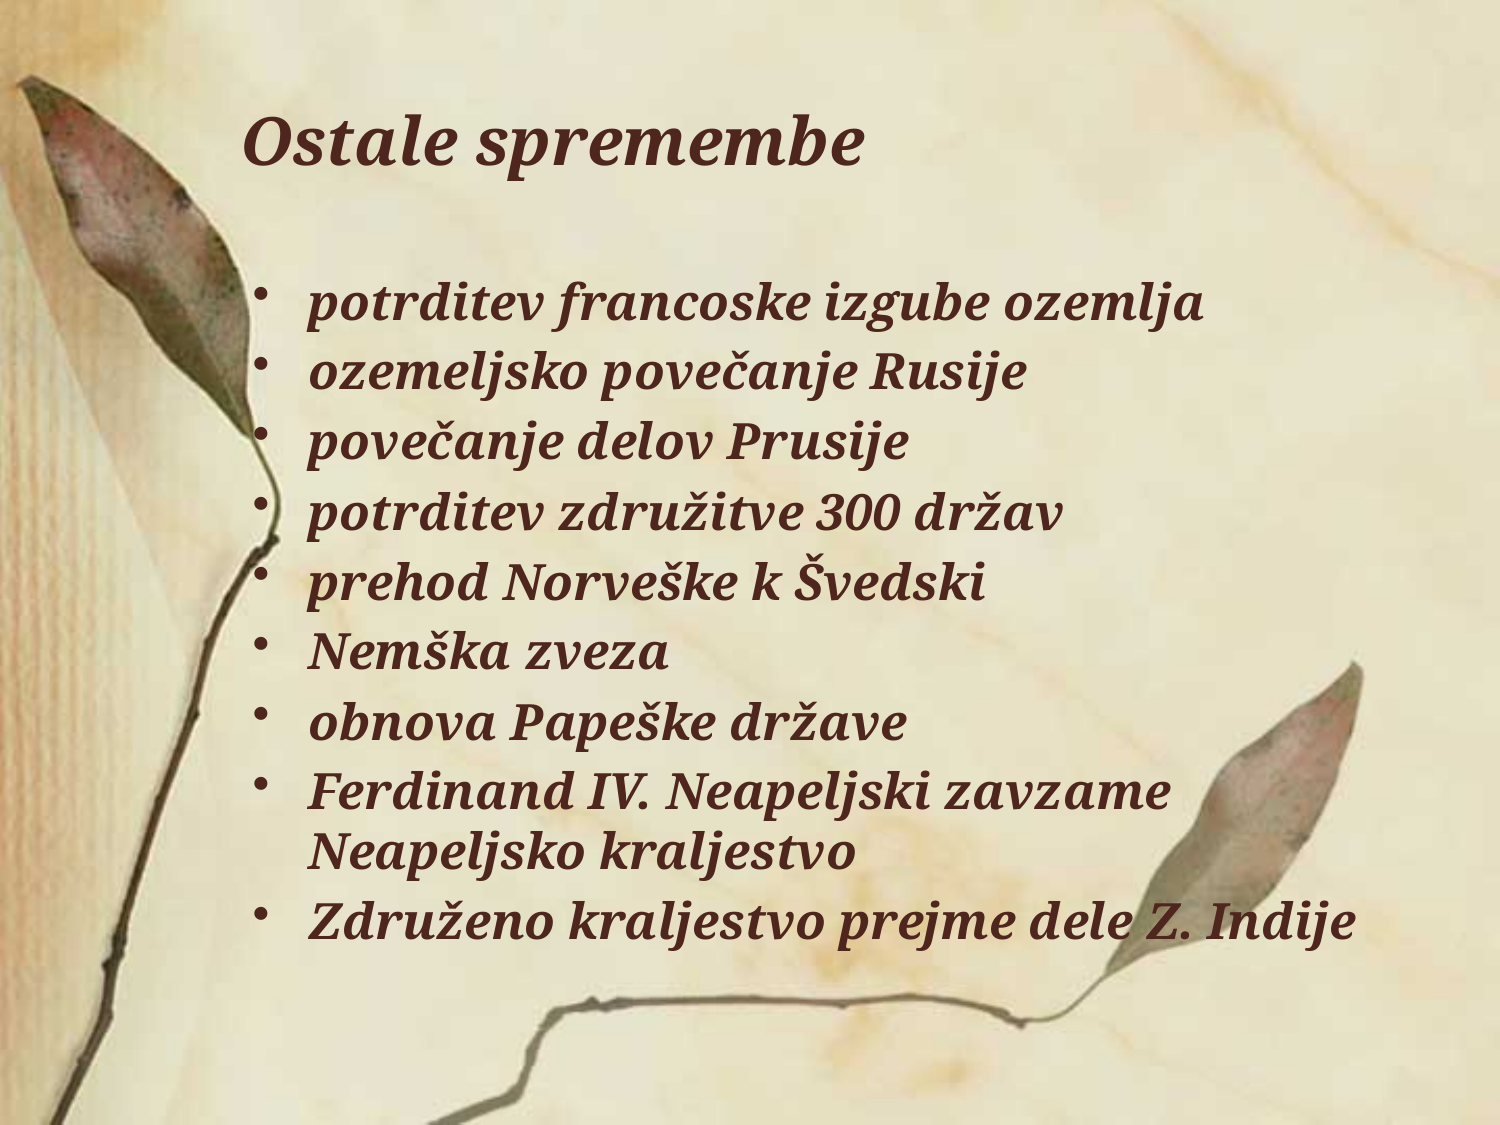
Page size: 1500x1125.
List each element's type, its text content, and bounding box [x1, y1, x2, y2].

picture [0, 0, 1500, 1125]
title Ostale spremembe [225, 45, 1425, 233]
list potrditev francoske izgube ozemlja ozemeljsko povečanje Rusije povečanje delov Prusije potrditev združitve 300 držav prehod Norveške k Švedski Nemška zveza obnova Papeške države Ferdinand IV. Neapeljski zavzame Neapeljsko kraljestvo Združeno kraljestvo prejme dele Z. Indije [237, 262, 1425, 1005]
